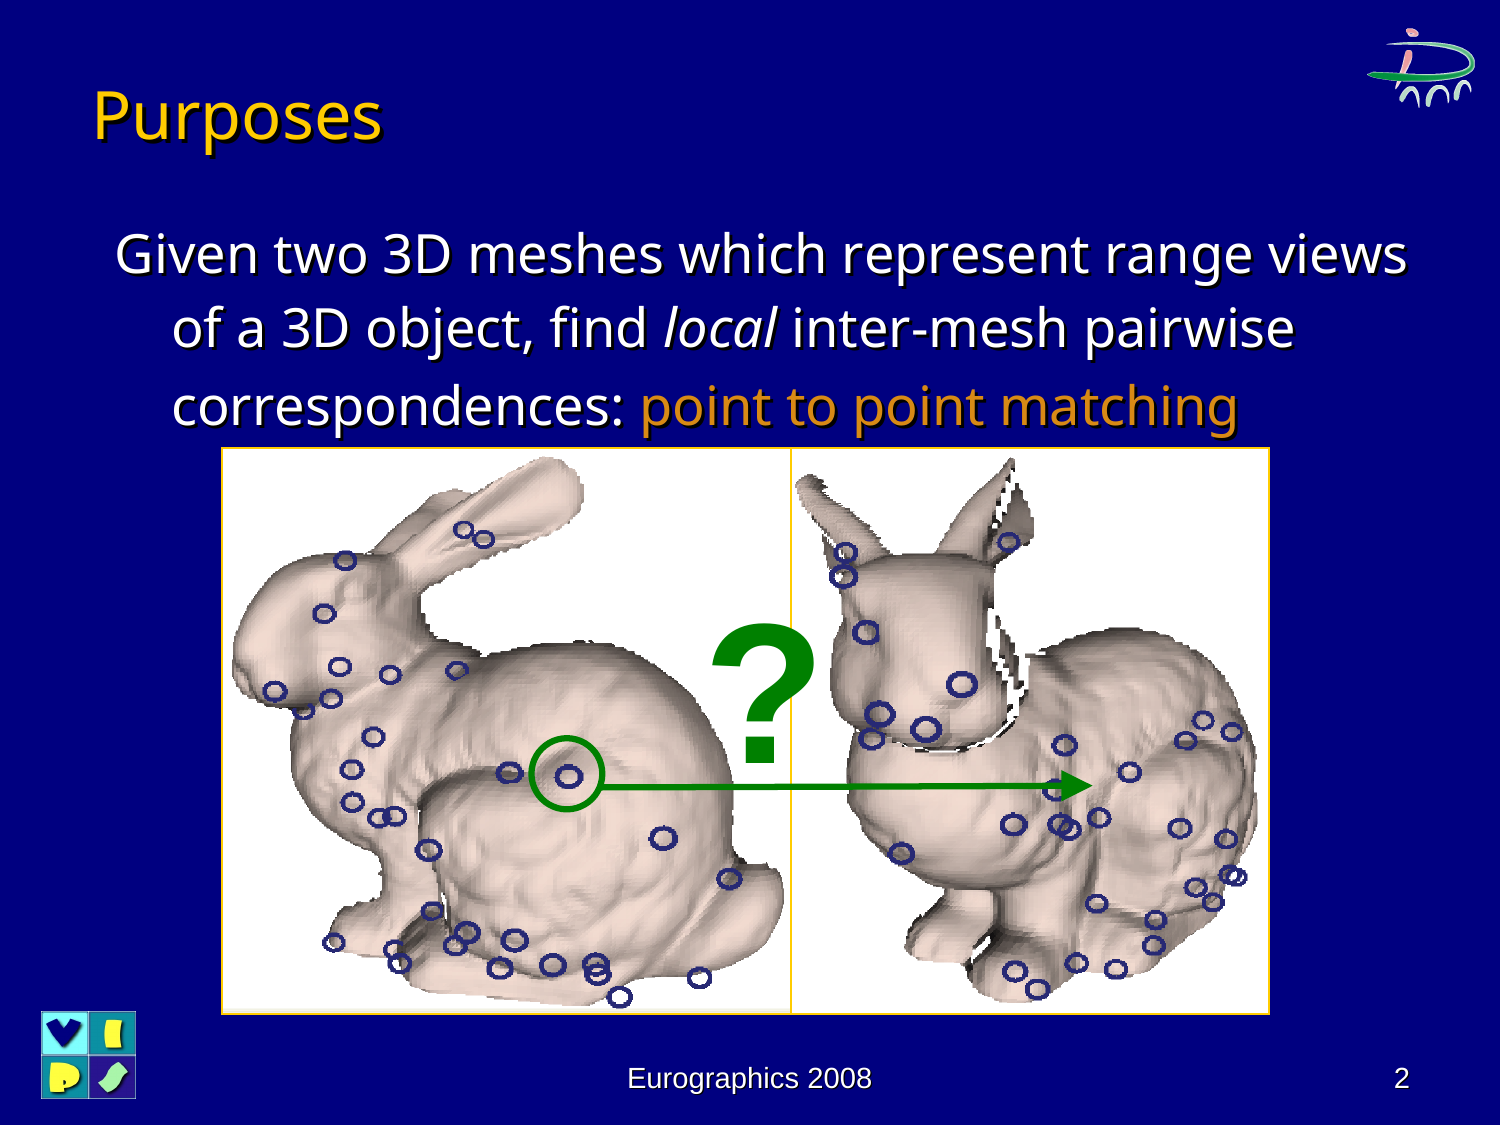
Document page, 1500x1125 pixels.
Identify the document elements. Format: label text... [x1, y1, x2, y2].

list Given two 3D meshes which represent range views of a 3D object, find local inter-mesh pairwise correspondences: point to point matching [100, 207, 1463, 1024]
picture [41, 1011, 136, 1099]
title Purposes [76, 42, 1427, 185]
picture [1367, 28, 1475, 108]
picture [535, 742, 599, 806]
picture [791, 448, 1268, 1013]
picture [222, 448, 790, 1013]
text_box ? [688, 575, 841, 815]
